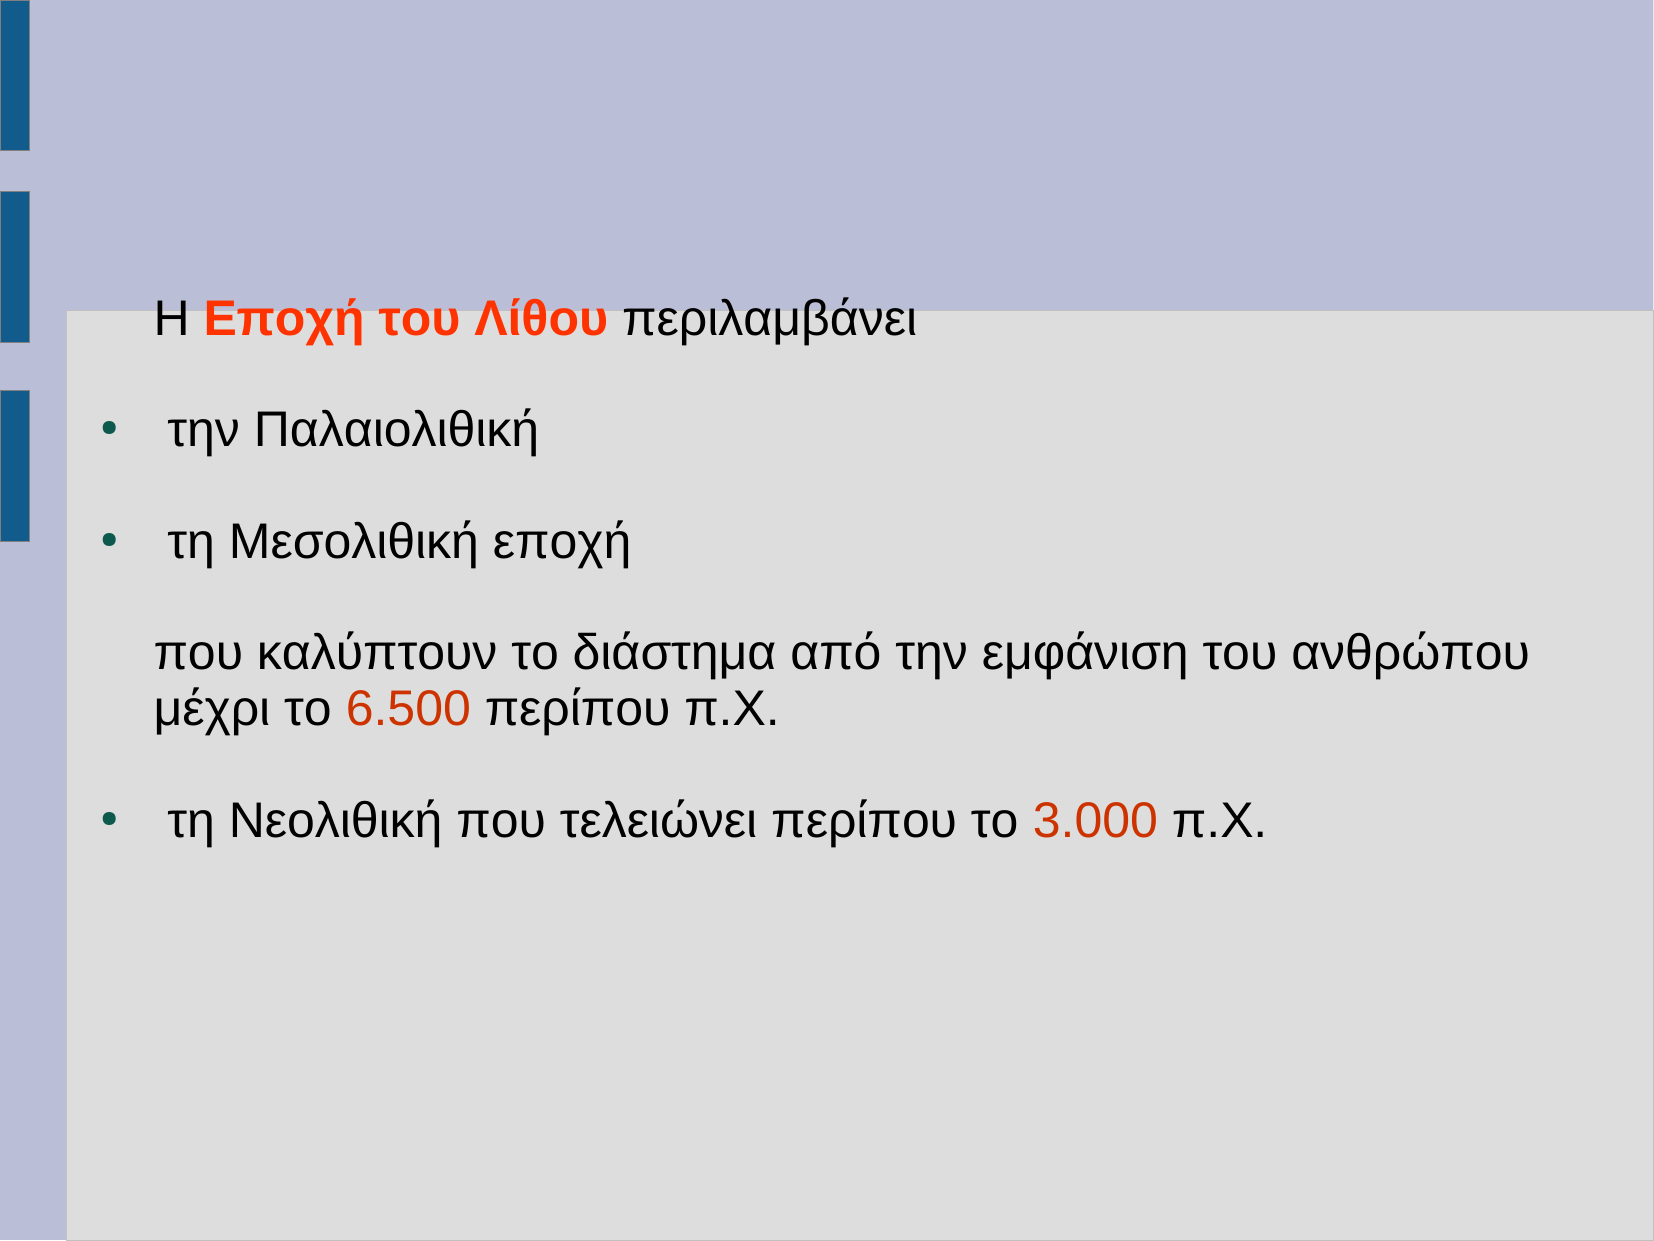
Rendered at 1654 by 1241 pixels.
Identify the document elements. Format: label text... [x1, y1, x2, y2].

list Η Εποχή του Λίθου περιλαμβάνει την Παλαιολιθική τη Μεσολιθική εποχή που καλύπτουν το διάστημα από την εμφάνιση του ανθρώπου μέχρι το 6.500 περίπου π.Χ. τη Νεολιθική που τελειώνει περίπου το 3.000 π.Χ. [82, 290, 1571, 1109]
